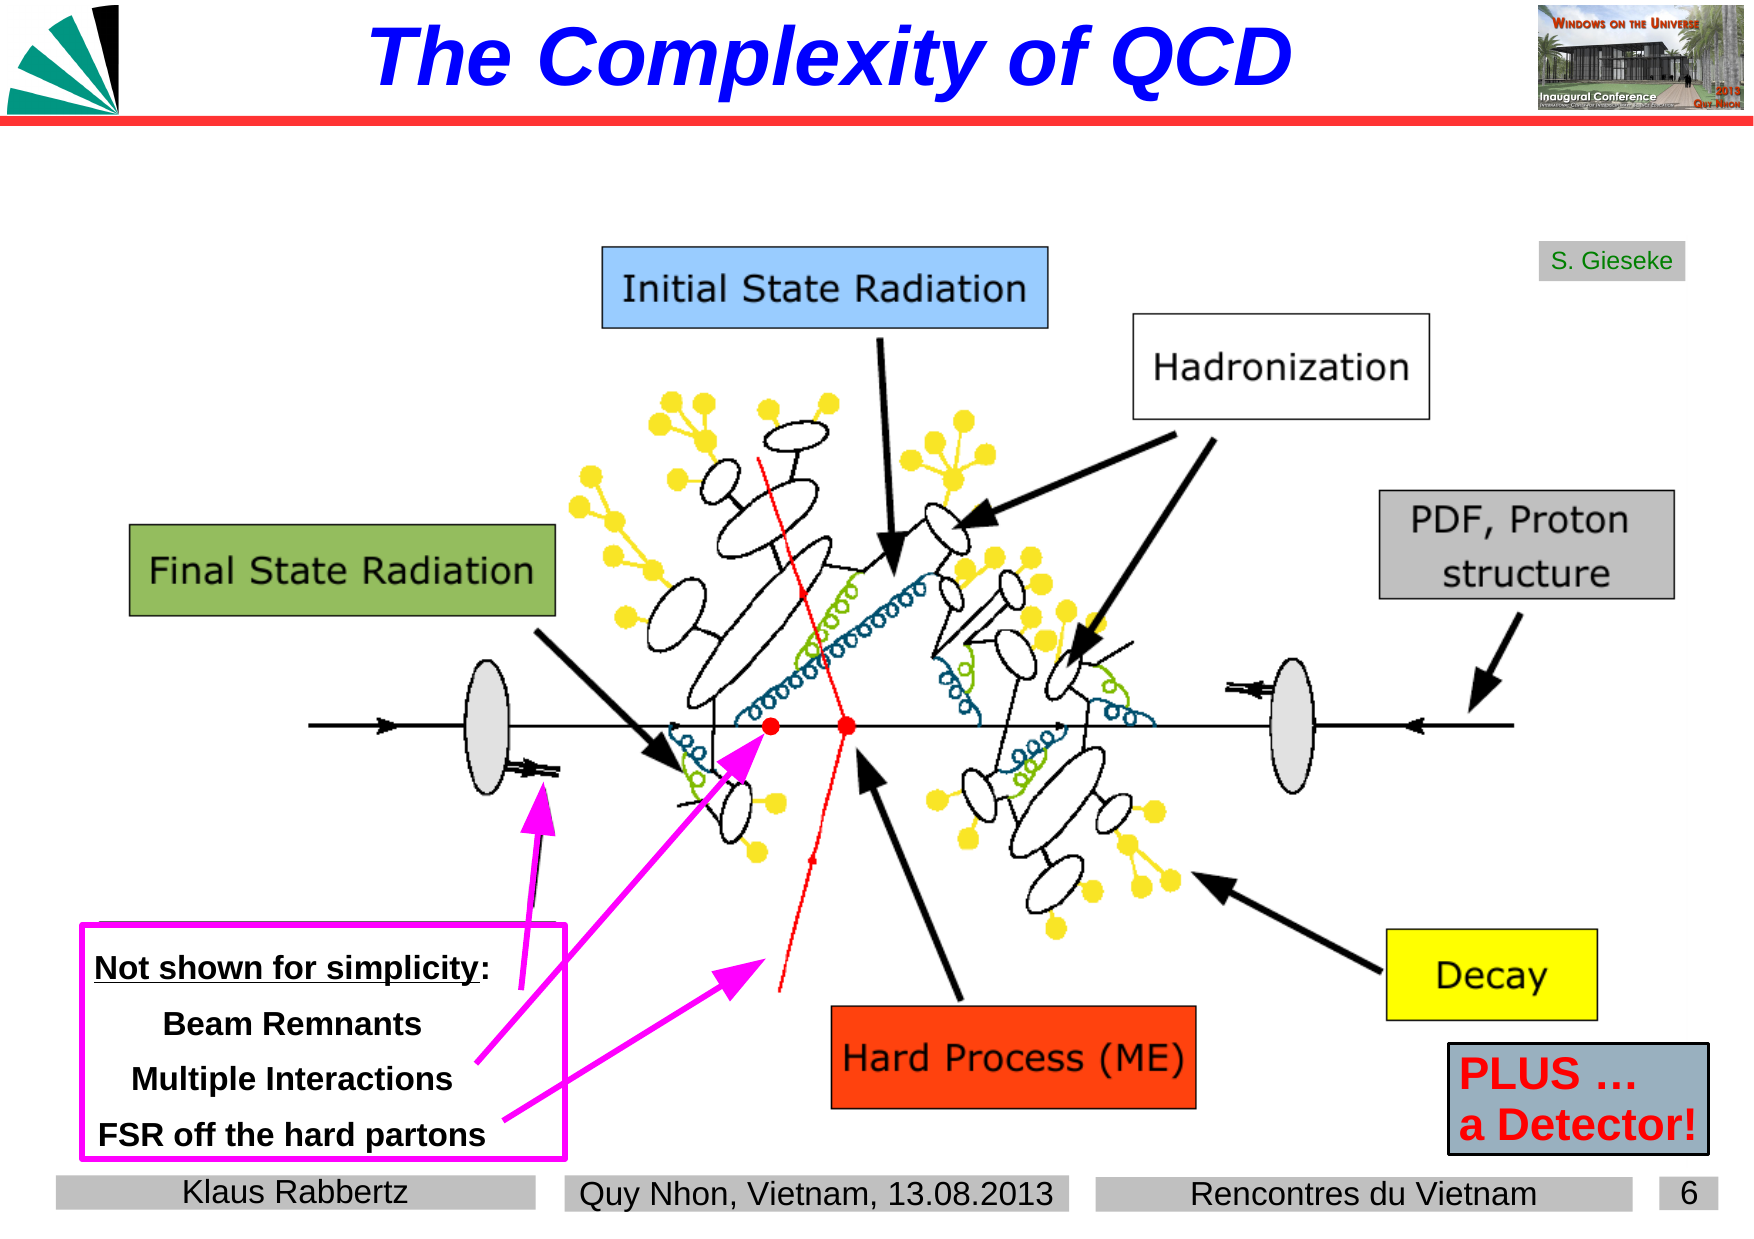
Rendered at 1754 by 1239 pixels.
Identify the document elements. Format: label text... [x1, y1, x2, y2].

title The Complexity of QCD [123, 0, 1537, 114]
picture [7, 5, 119, 116]
text_box [761, 717, 780, 736]
text_box Not shown for simplicity: Beam Remnants Multiple Interactions FSR off the hard partons [82, 925, 565, 1151]
picture [1538, 5, 1744, 110]
text_box PLUS … a Detector! [1448, 1043, 1709, 1155]
picture [85, 235, 1688, 1168]
text_box S. Gieseke [1538, 241, 1686, 282]
